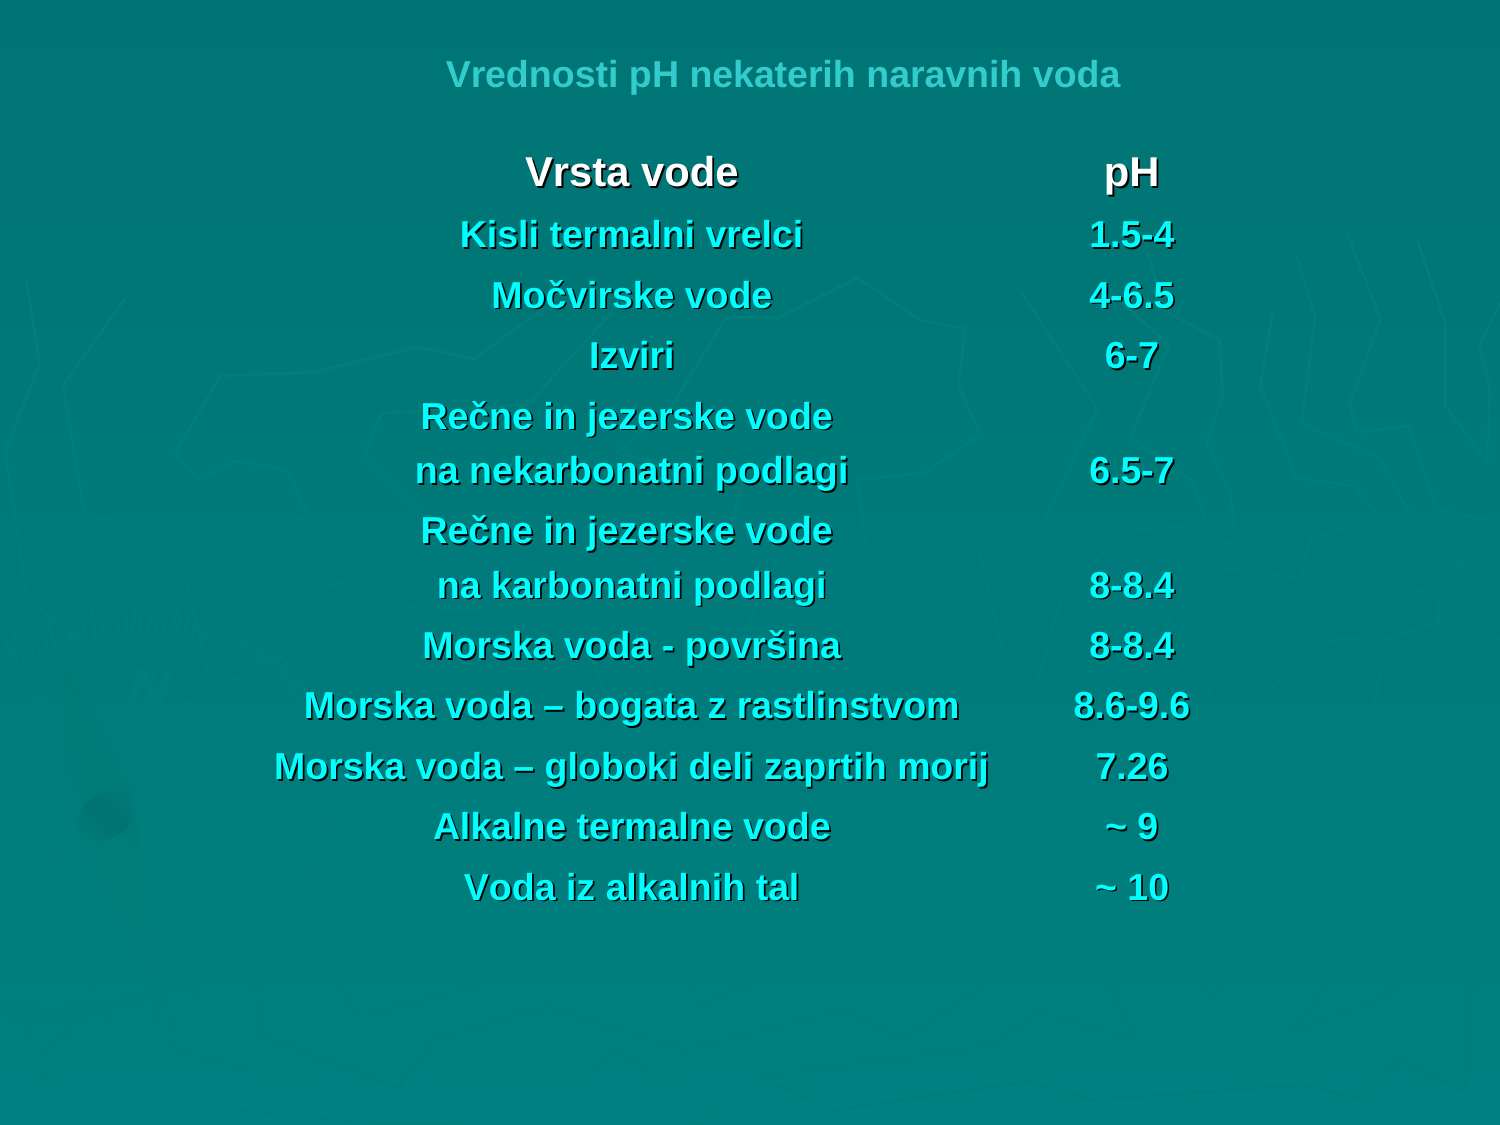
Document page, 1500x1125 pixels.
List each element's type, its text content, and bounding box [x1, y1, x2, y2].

table_cell Voda iz alkalnih tal [254, 855, 1010, 915]
table_cell ~ 9 [1010, 795, 1254, 855]
table_cell 8-8.4 [1010, 499, 1254, 613]
table_header pH [1010, 137, 1254, 203]
table_cell 7.26 [1010, 734, 1254, 795]
table_cell Rečne in jezerske vode na karbonatni podlagi [254, 499, 1010, 613]
table_cell 8.6-9.6 [1010, 674, 1254, 734]
table_cell Morska voda – globoki deli zaprtih morij [254, 734, 1010, 795]
table_cell 8-8.4 [1010, 613, 1254, 674]
table_cell 6-7 [1010, 324, 1254, 384]
table_cell 6.5-7 [1010, 384, 1254, 499]
text_box Vrednosti pH nekaterih naravnih voda [431, 42, 1137, 104]
table_cell Morska voda - površina [254, 613, 1010, 674]
table_cell 1.5-4 [1010, 203, 1254, 263]
table_cell Močvirske vode [254, 263, 1010, 324]
table_header Vrsta vode [254, 137, 1010, 203]
table_cell ~ 10 [1010, 855, 1254, 915]
table_cell 4-6.5 [1010, 263, 1254, 324]
table_cell Izviri [254, 324, 1010, 384]
table_cell Kisli termalni vrelci [254, 203, 1010, 263]
table_cell Alkalne termalne vode [254, 795, 1010, 855]
table_cell Morska voda – bogata z rastlinstvom [254, 674, 1010, 734]
table_cell Rečne in jezerske vode na nekarbonatni podlagi [254, 384, 1010, 499]
